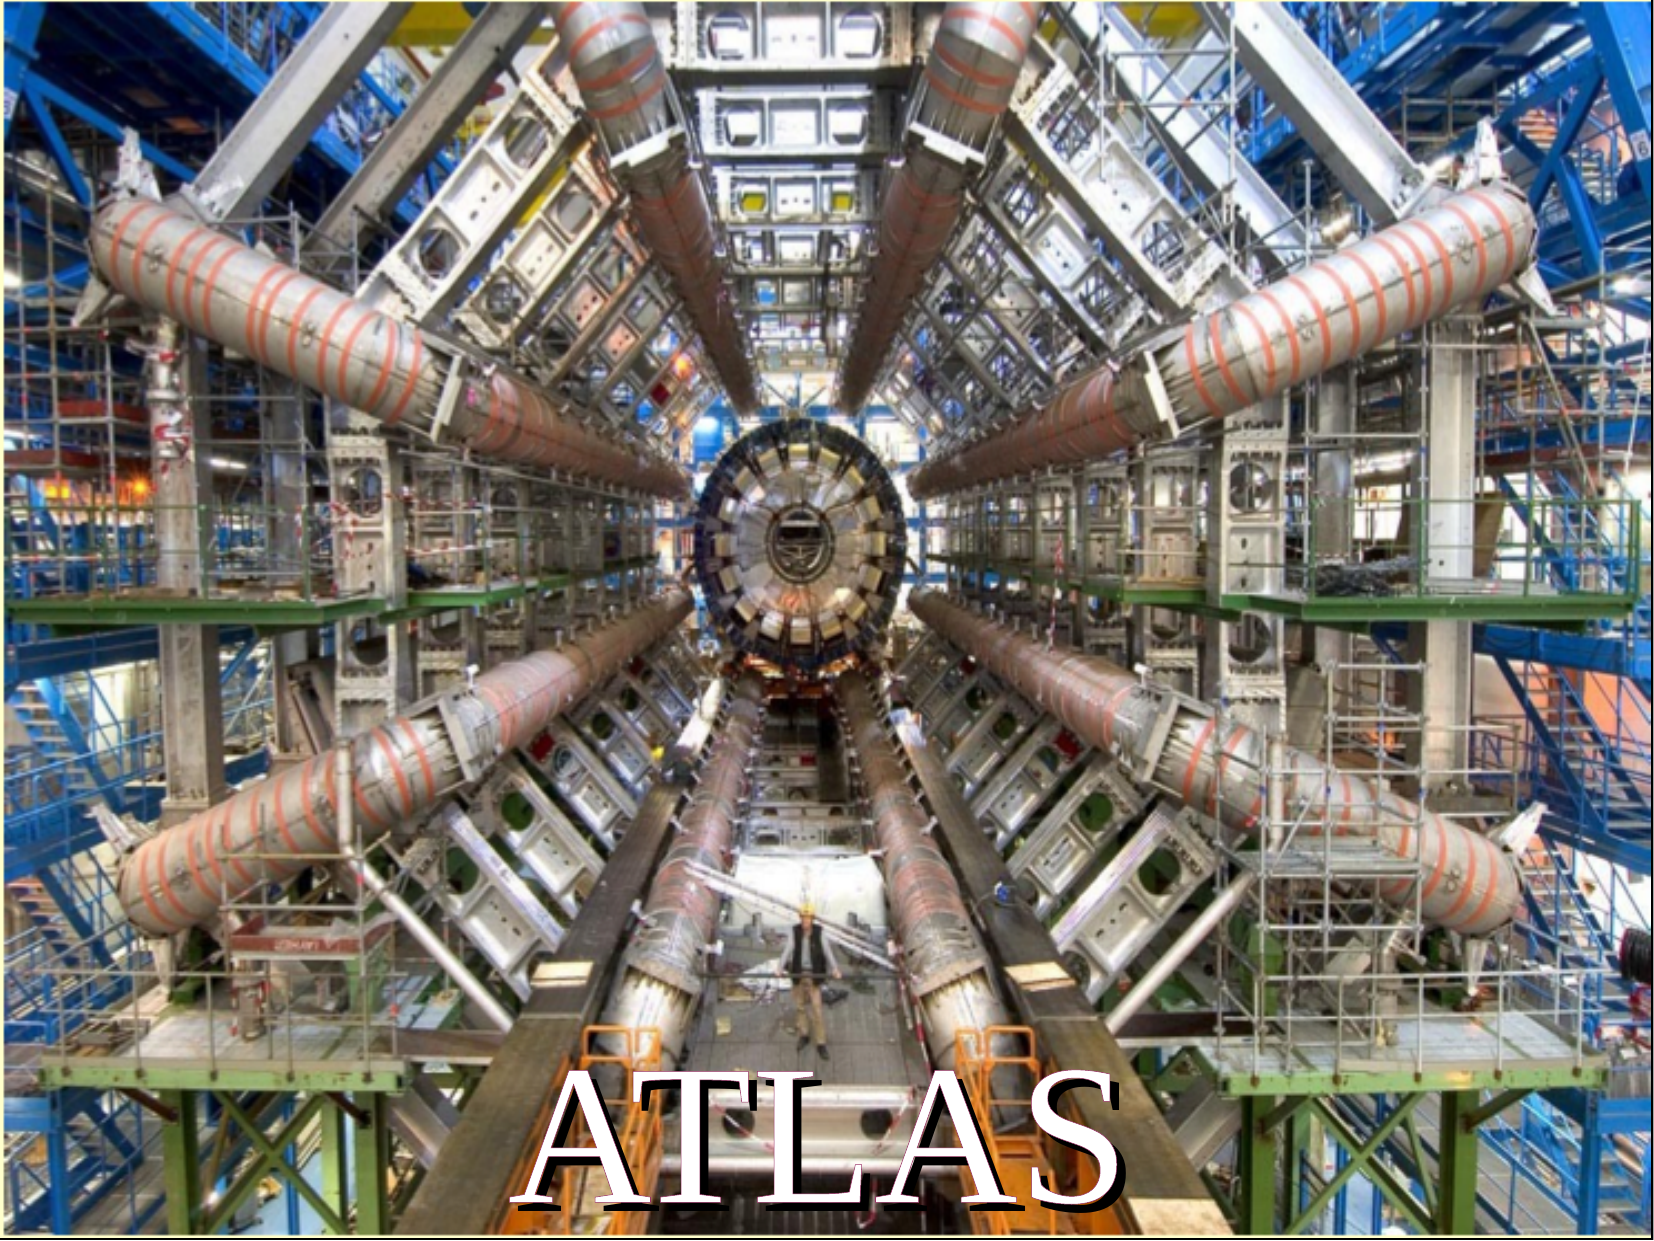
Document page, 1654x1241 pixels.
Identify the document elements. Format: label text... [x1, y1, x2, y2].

text_box ATLAS [492, 1016, 1145, 1241]
picture [0, 0, 1651, 1238]
